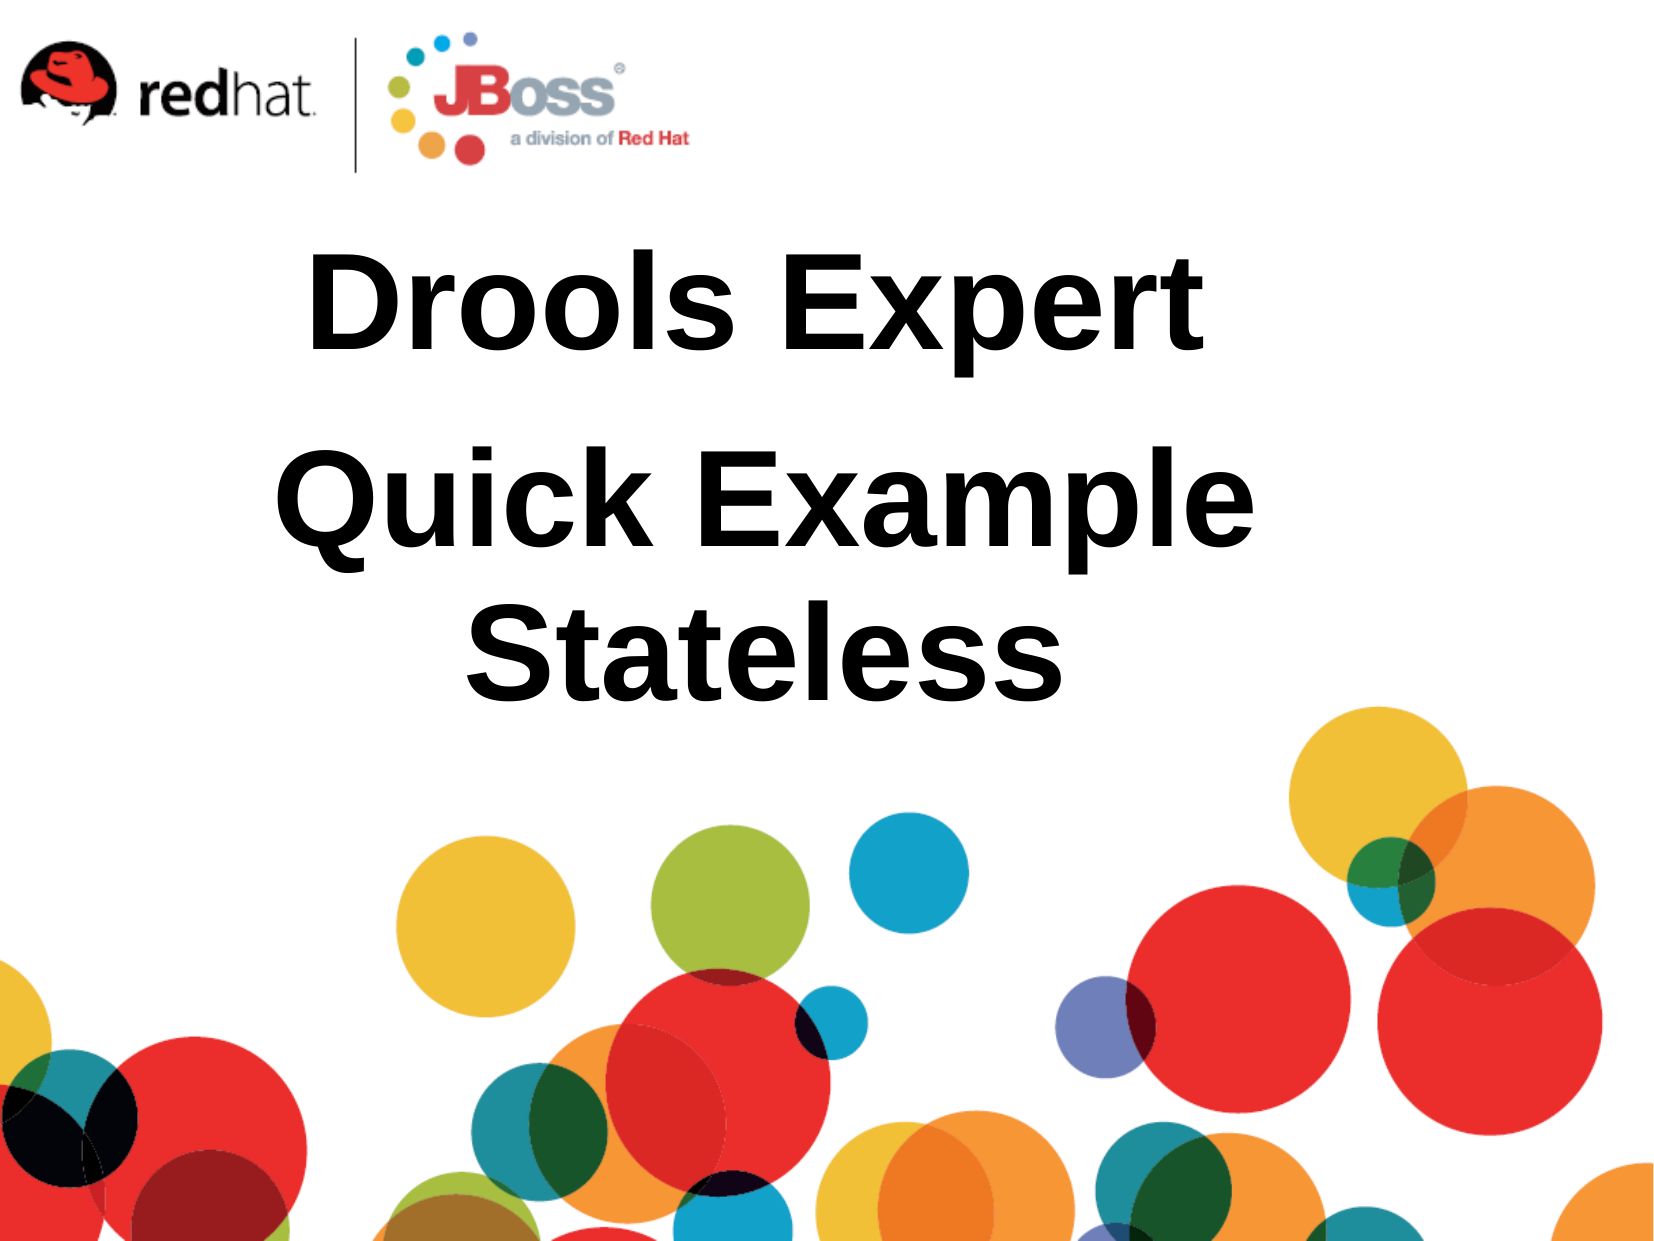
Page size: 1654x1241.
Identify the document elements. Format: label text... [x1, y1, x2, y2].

picture [13, 5, 699, 182]
text_box Drools Expert [289, 217, 1221, 387]
picture [0, 685, 1654, 1241]
text_box Quick Example Stateless [257, 414, 1274, 737]
